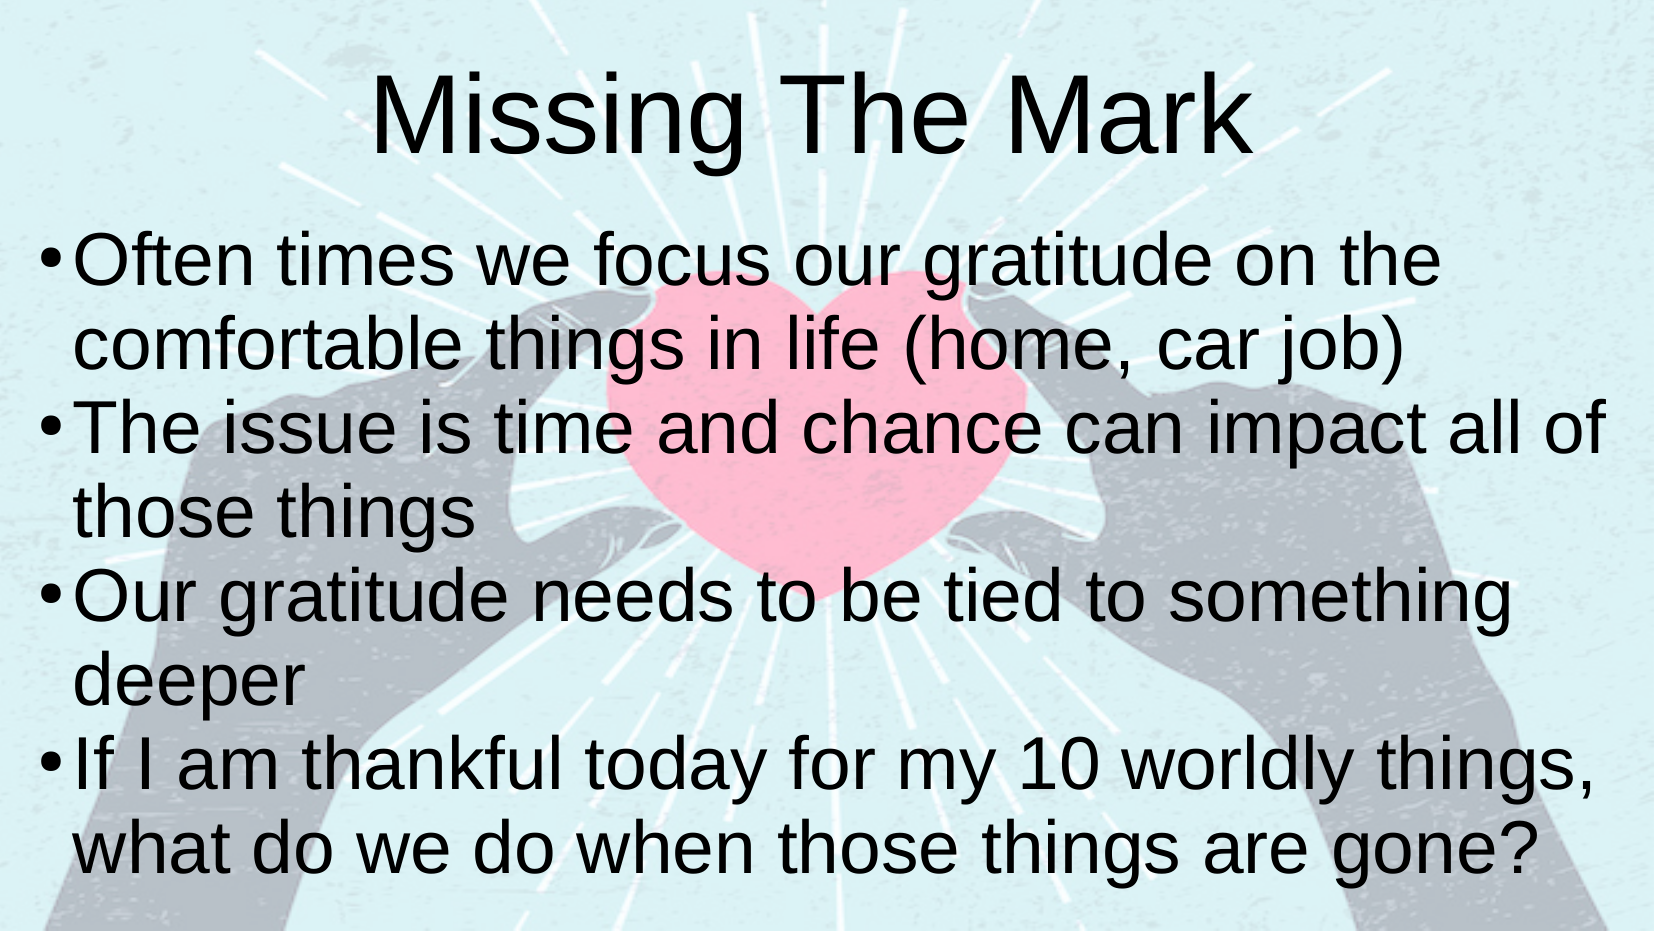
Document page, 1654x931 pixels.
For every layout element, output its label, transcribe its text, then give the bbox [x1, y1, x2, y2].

picture [0, 0, 1654, 931]
title Missing The Mark [82, 37, 1571, 193]
subtitle Often times we focus our gratitude on the comfortable things in life (home, car job) The issue is time and chance can impact all of those things Our gratitude needs to be tied to something deeper If I am thankful today for my 10 worldly things, what do we do when those things are gone? [37, 217, 1613, 901]
